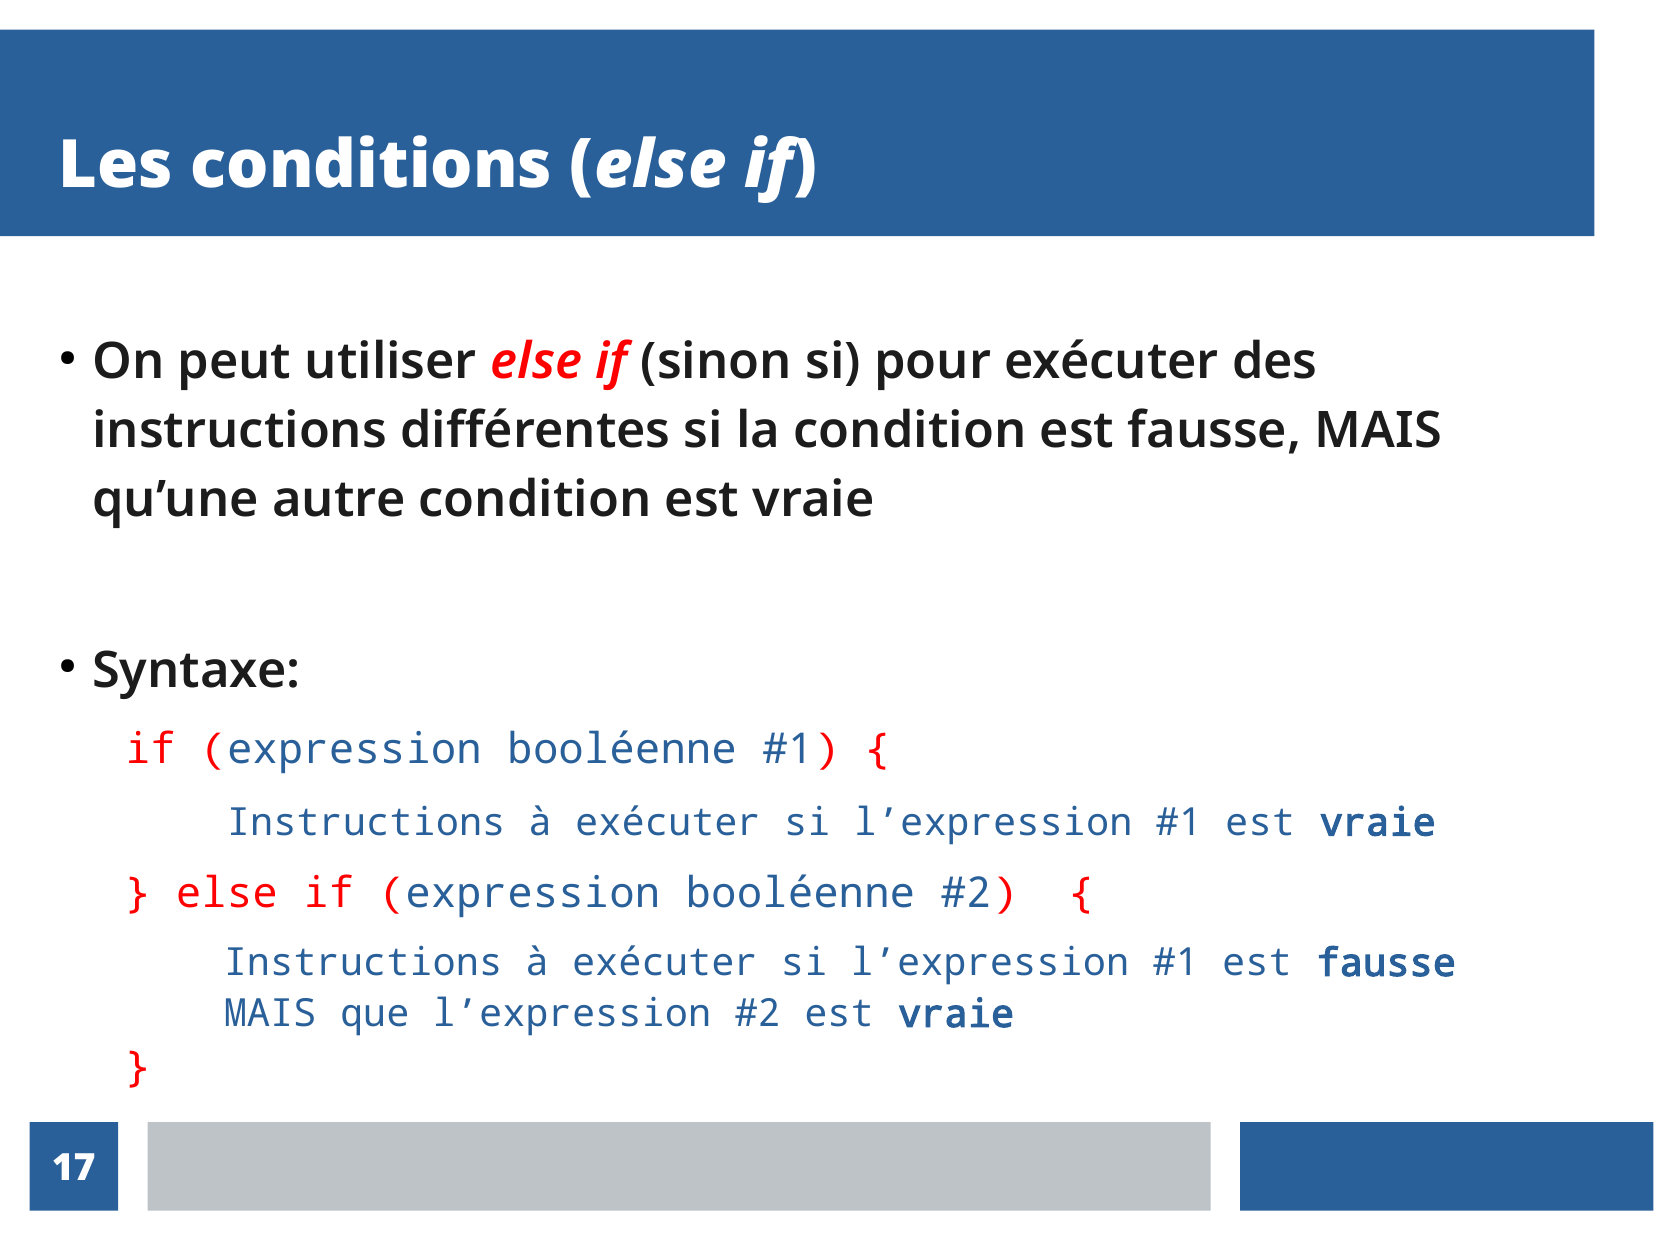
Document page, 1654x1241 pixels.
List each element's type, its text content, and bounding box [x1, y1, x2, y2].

title Les conditions (else if) [59, 59, 1595, 207]
list On peut utiliser else if (sinon si) pour exécuter des instructions différentes si la condition est fausse, MAIS qu’une autre condition est vraie Syntaxe: if (expression booléenne #1) { Instructions à exécuter si l’expression #1 est vraie } else if (expression booléenne #2) { Instructions à exécuter si l’expression #1 est fausse MAIS que l’expression #2 est vraie } [59, 324, 1565, 1093]
